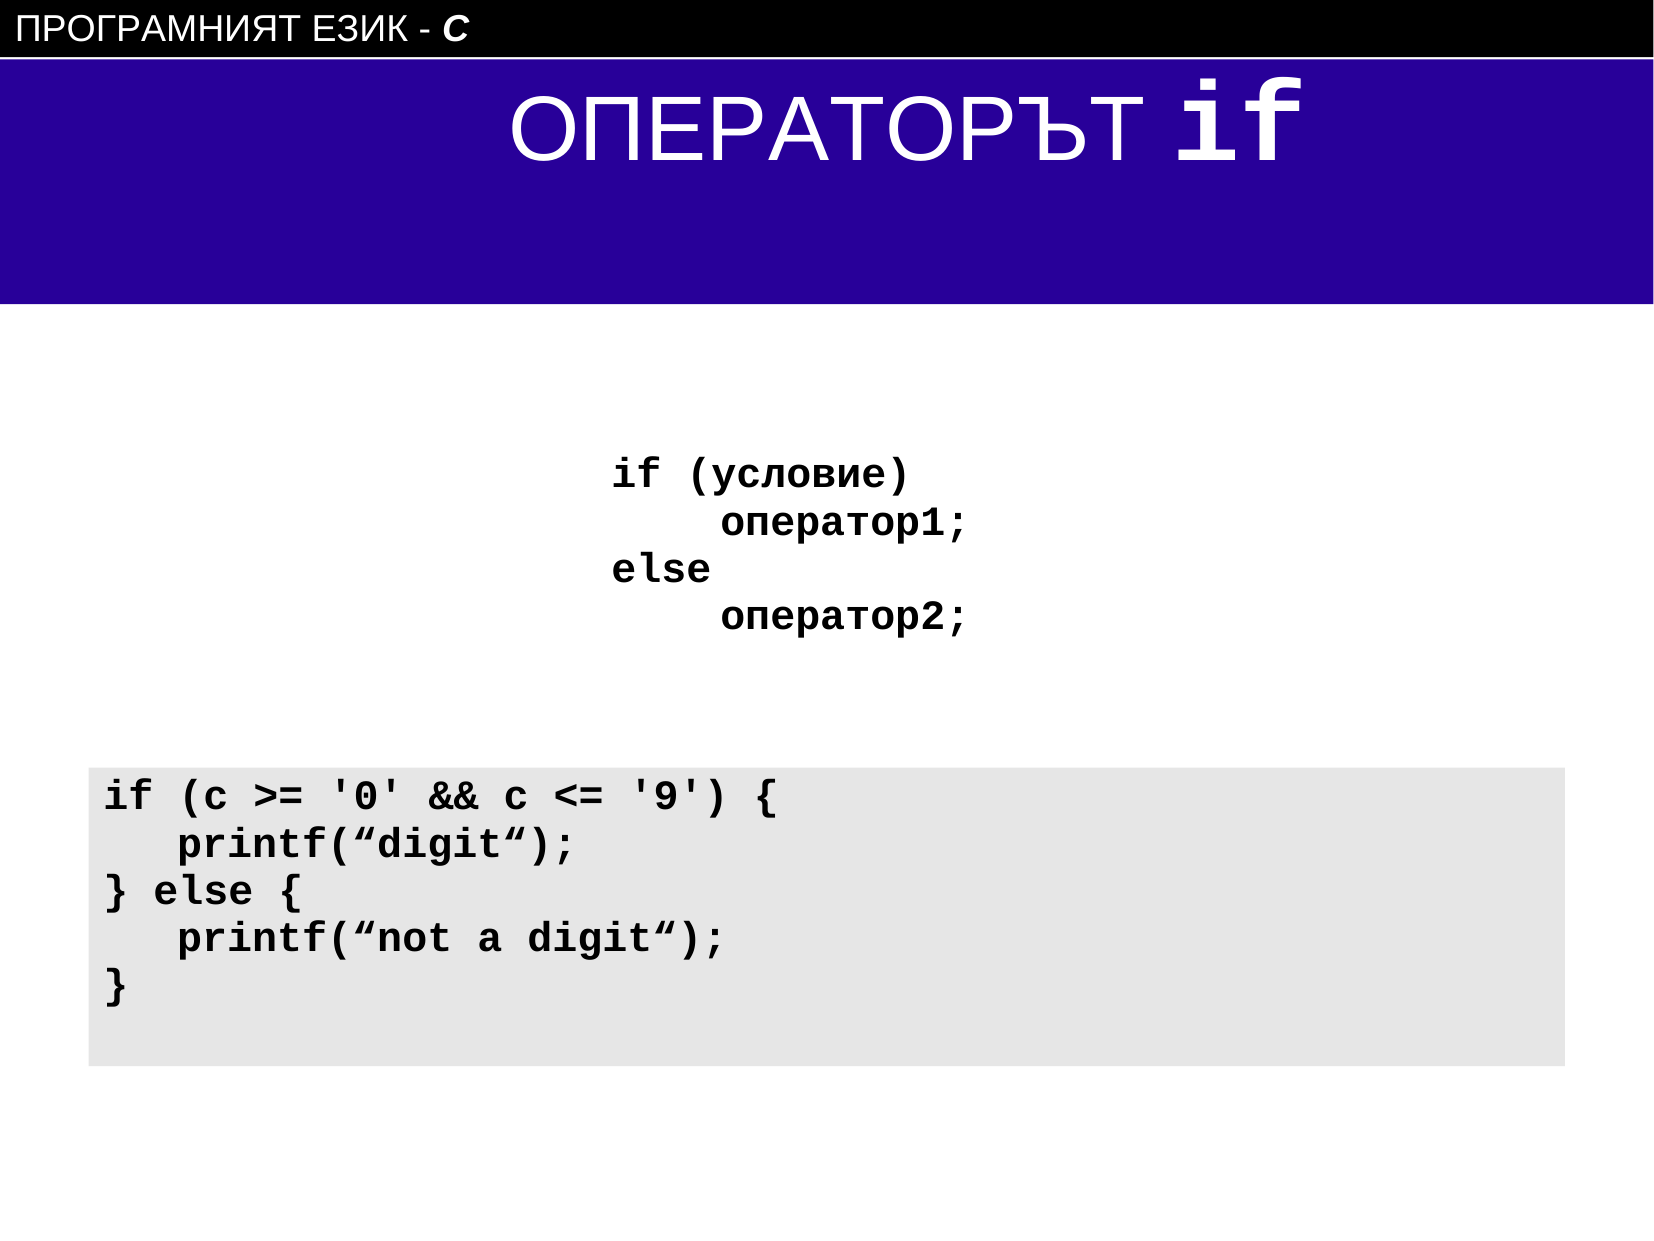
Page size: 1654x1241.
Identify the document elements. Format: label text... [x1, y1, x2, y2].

text_box if (c >= '0' && c <= '9') { printf(“digit“); } else { printf(“not a digit“); } [88, 767, 1565, 1067]
text_box ОПЕРАТОРЪТ if [0, 59, 1654, 305]
text_box if (условие) оператор1; else оператор2; [561, 445, 1063, 650]
text_box ПРОГРАМНИЯT ЕЗИК - С [0, 0, 1654, 58]
